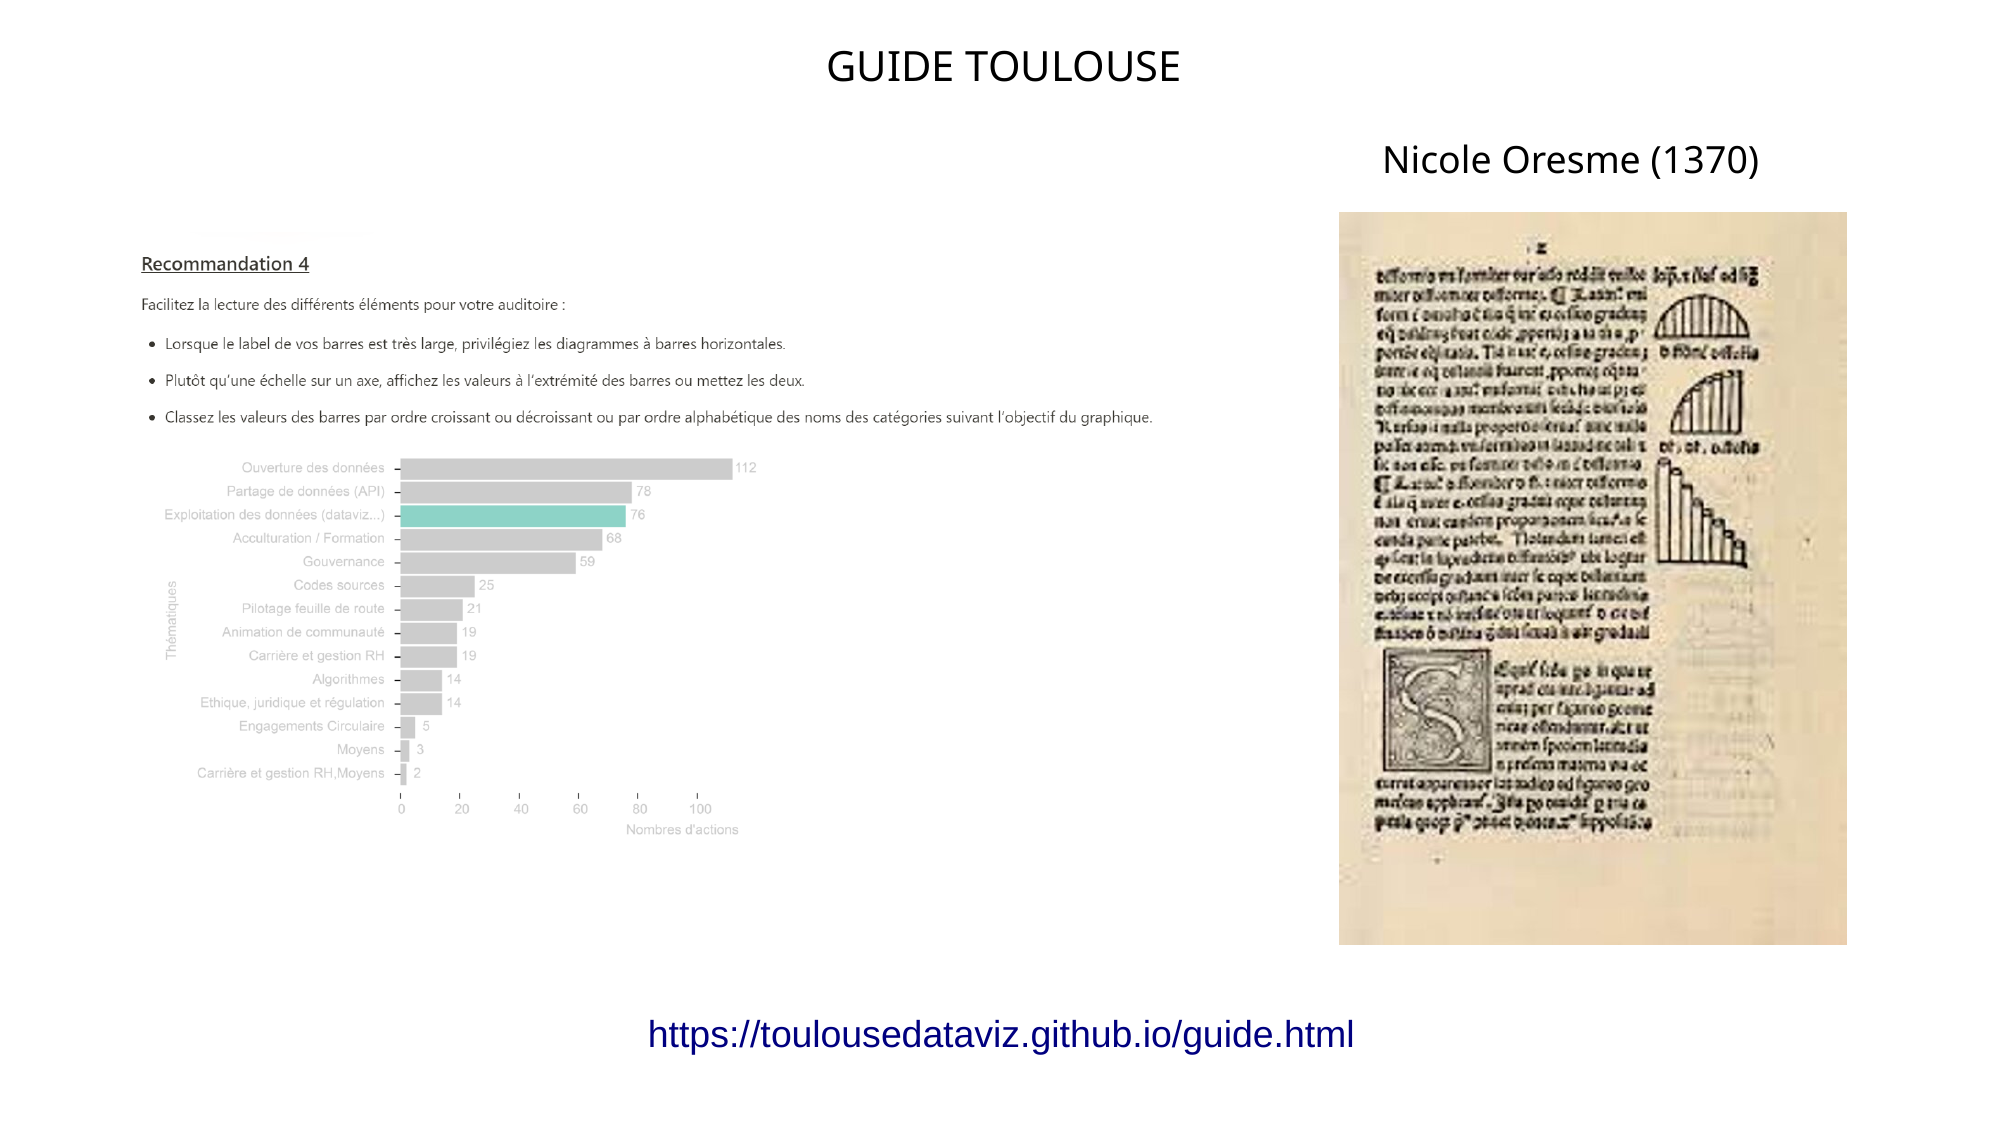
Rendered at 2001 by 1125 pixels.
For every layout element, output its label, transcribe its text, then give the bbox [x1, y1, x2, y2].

text_box Guide toulouse [0, 0, 2000, 130]
text_box https://toulousedataviz.github.io/guide.html [633, 1006, 1371, 1063]
text_box Nicole Oresme (1370) [1334, 129, 1808, 189]
picture [130, 232, 1193, 851]
picture [1339, 212, 1847, 945]
